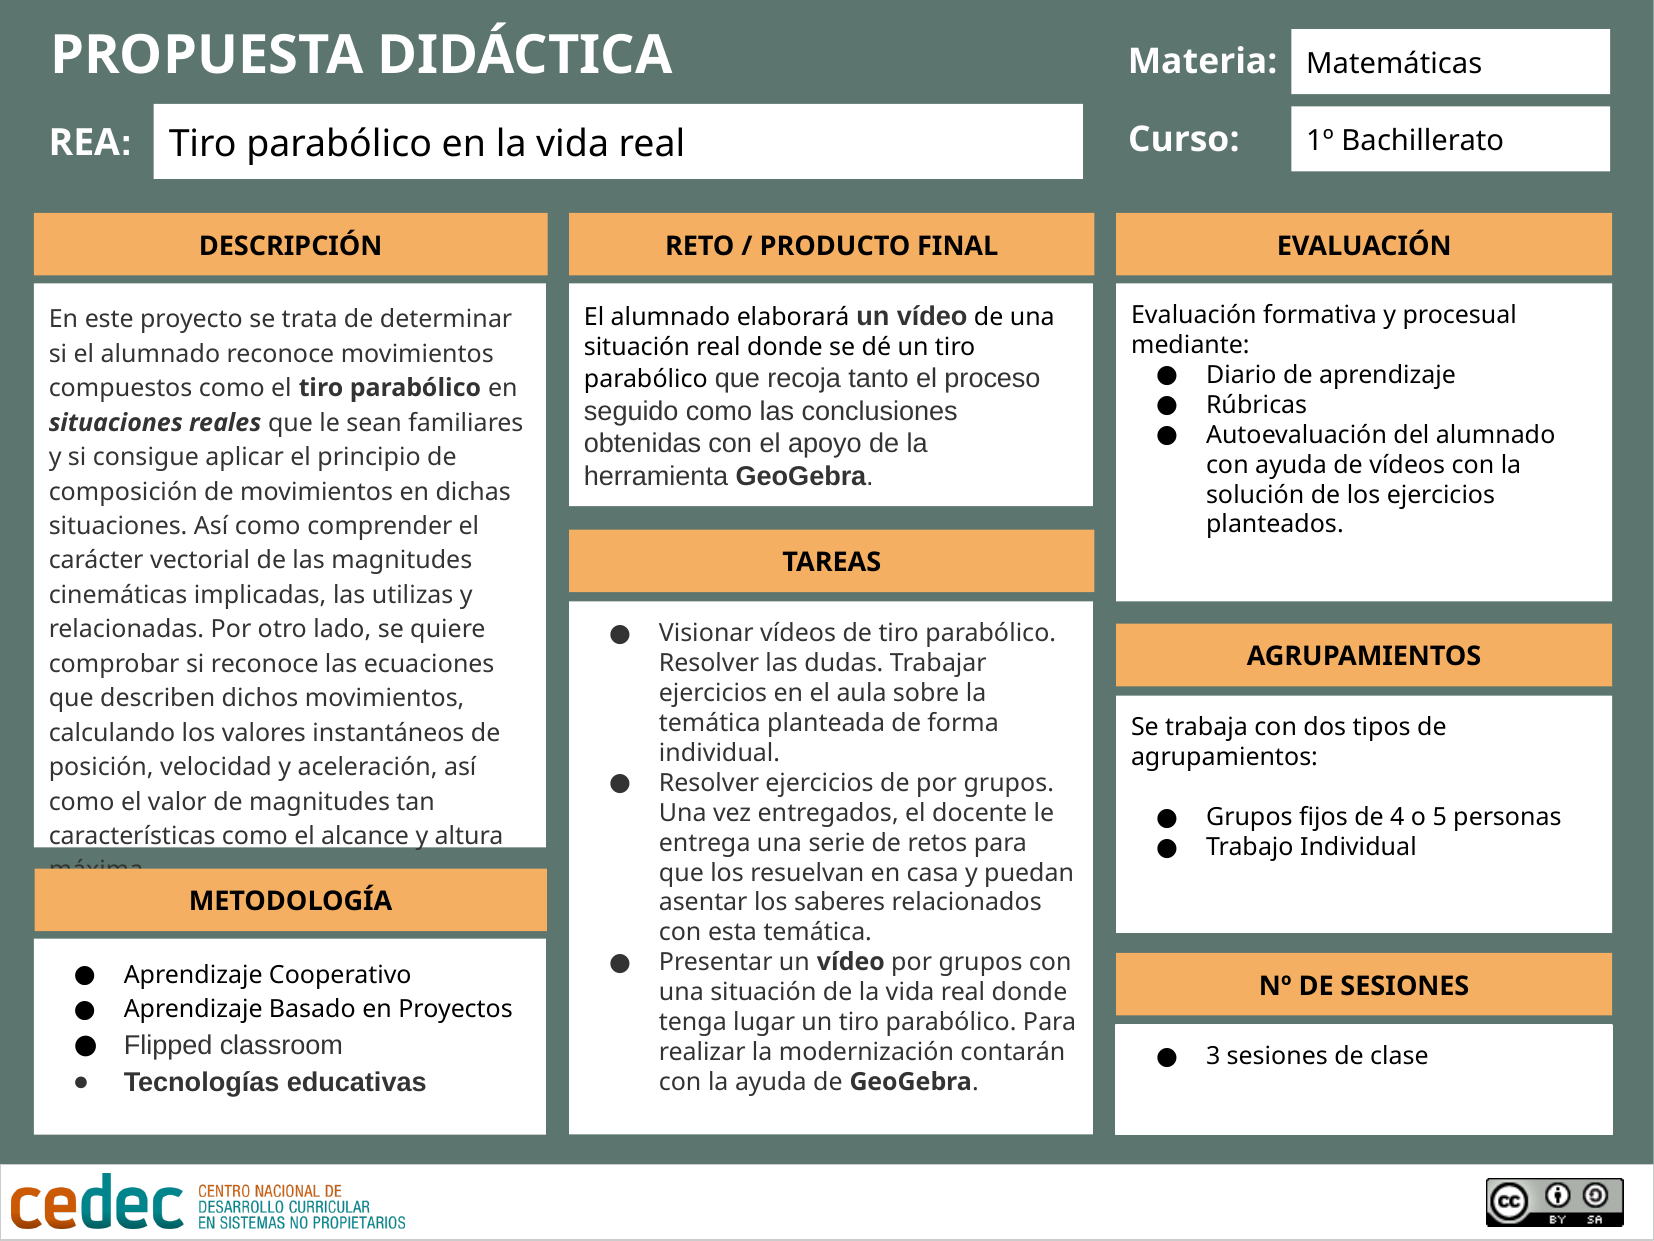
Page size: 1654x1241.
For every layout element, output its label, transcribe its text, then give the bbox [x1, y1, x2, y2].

text_box Evaluación formativa y procesual mediante: Diario de aprendizaje Rúbricas Autoevaluación del alumnado con ayuda de vídeos con la solución de los ejercicios planteados. [1116, 283, 1613, 602]
text_box EVALUACIÓN [1116, 212, 1613, 276]
text_box Matemáticas [1291, 29, 1611, 95]
text_box TAREAS [569, 529, 1095, 593]
text_box Nº DE SESIONES [1116, 952, 1613, 1016]
text_box Se trabaja con dos tipos de agrupamientos: Grupos fijos de 4 o 5 personas Trabajo Individual [1116, 695, 1613, 933]
text_box 1º Bachillerato [1291, 106, 1611, 172]
text_box Materia: [1113, 30, 1291, 94]
text_box PROPUESTA DIDÁCTICA [35, 11, 1028, 110]
text_box DESCRIPCIÓN [33, 212, 548, 276]
text_box REA: [33, 110, 153, 174]
text_box RETO / PRODUCTO FINAL [569, 212, 1095, 276]
picture [11, 1173, 405, 1229]
text_box Curso: [1113, 109, 1303, 173]
text_box METODOLOGÍA [34, 868, 547, 932]
text_box Visionar vídeos de tiro parabólico. Resolver las dudas. Trabajar ejercicios en el aula sobre la temática planteada de forma individual. Resolver ejercicios de por grupos. Una vez entregados, el docente le entrega una serie de retos para que los resuelvan en casa y puedan asentar los saberes relacionados con esta temática. Presentar un vídeo por grupos con una situación de la vida real donde tenga lugar un tiro parabólico. Para realizar la modernización contarán con la ayuda de GeoGebra. [569, 601, 1093, 1135]
text_box Aprendizaje Cooperativo Aprendizaje Basado en Proyectos Flipped classroom Tecnologías educativas [33, 938, 546, 1135]
text_box AGRUPAMIENTOS [1116, 623, 1613, 687]
text_box El alumnado elaborará un vídeo de una situación real donde se dé un tiro parabólico que recoja tanto el proceso seguido como las conclusiones obtenidas con el apoyo de la herramienta GeoGebra. [569, 283, 1093, 507]
text_box [0, 1164, 1654, 1241]
text_box Tiro parabólico en la vida real [153, 103, 1083, 179]
text_box En este proyecto se trata de determinar si el alumnado reconoce movimientos compuestos como el tiro parabólico en situaciones reales que le sean familiares y si consigue aplicar el principio de composición de movimientos en dichas situaciones. Así como comprender el carácter vectorial de las magnitudes cinemáticas implicadas, las utilizas y relacionadas. Por otro lado, se quiere comprobar si reconoce las ecuaciones que describen dichos movimientos, calculando los valores instantáneos de posición, velocidad y aceleración, así como el valor de magnitudes tan características como el alcance y altura máxima. [33, 283, 546, 848]
picture [1486, 1178, 1624, 1227]
text_box 3 sesiones de clase [1116, 1024, 1613, 1135]
